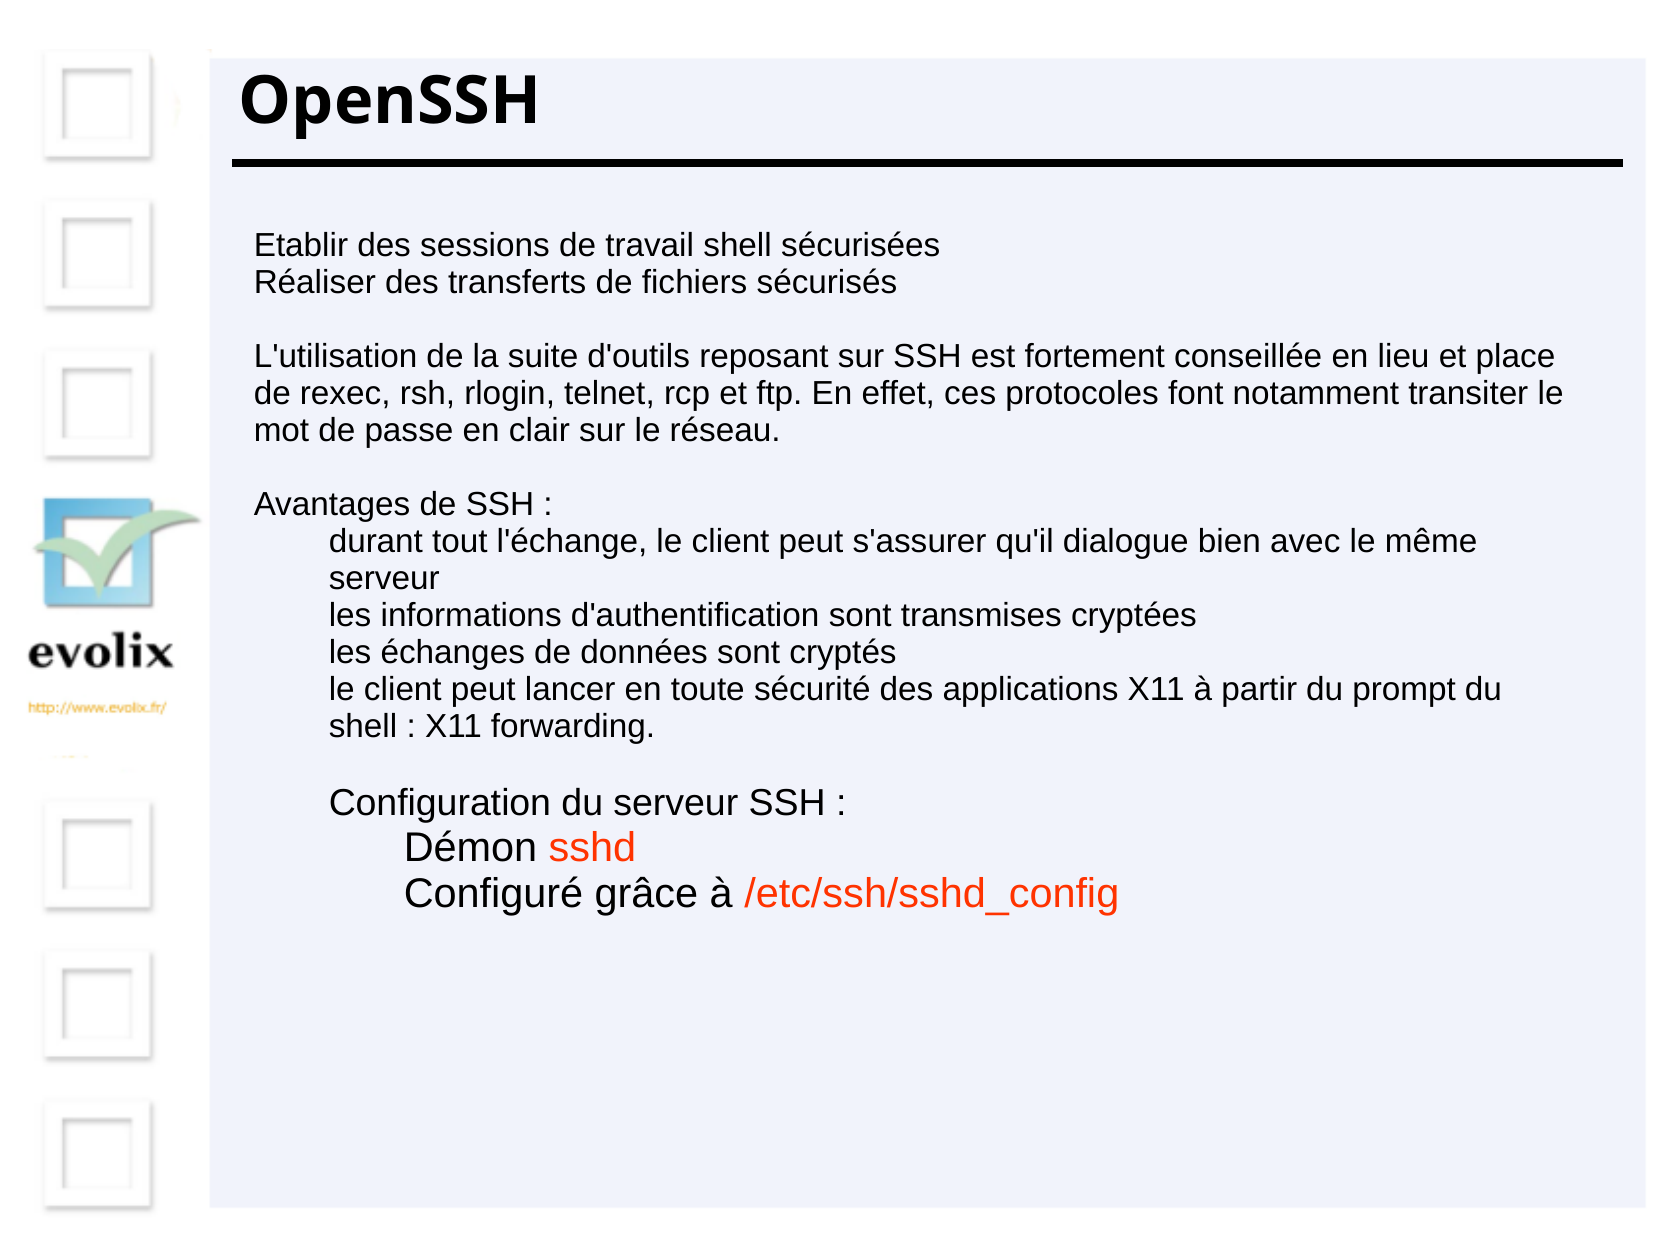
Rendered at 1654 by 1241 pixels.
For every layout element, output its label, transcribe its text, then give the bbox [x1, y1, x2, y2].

picture [0, 49, 1654, 1218]
title OpenSSH [238, 0, 1530, 196]
text_box Etablir des sessions de travail shell sécurisées Réaliser des transferts de fichiers sécurisés L'utilisation de la suite d'outils reposant sur SSH est fortement conseillée en lieu et place de rexec, rsh, rlogin, telnet, rcp et ftp. En effet, ces protocoles font notamment transiter le mot de passe en clair sur le réseau. Avantages de SSH : durant tout l'échange, le client peut s'assurer qu'il dialogue bien avec le même serveur les informations d'authentification sont transmises cryptées les échanges de données sont cryptés le client peut lancer en toute sécurité des applications X11 à partir du prompt du shell : X11 forwarding. Configuration du serveur SSH : Démon sshd Configuré grâce à /etc/ssh/sshd_config [238, 218, 1595, 1145]
